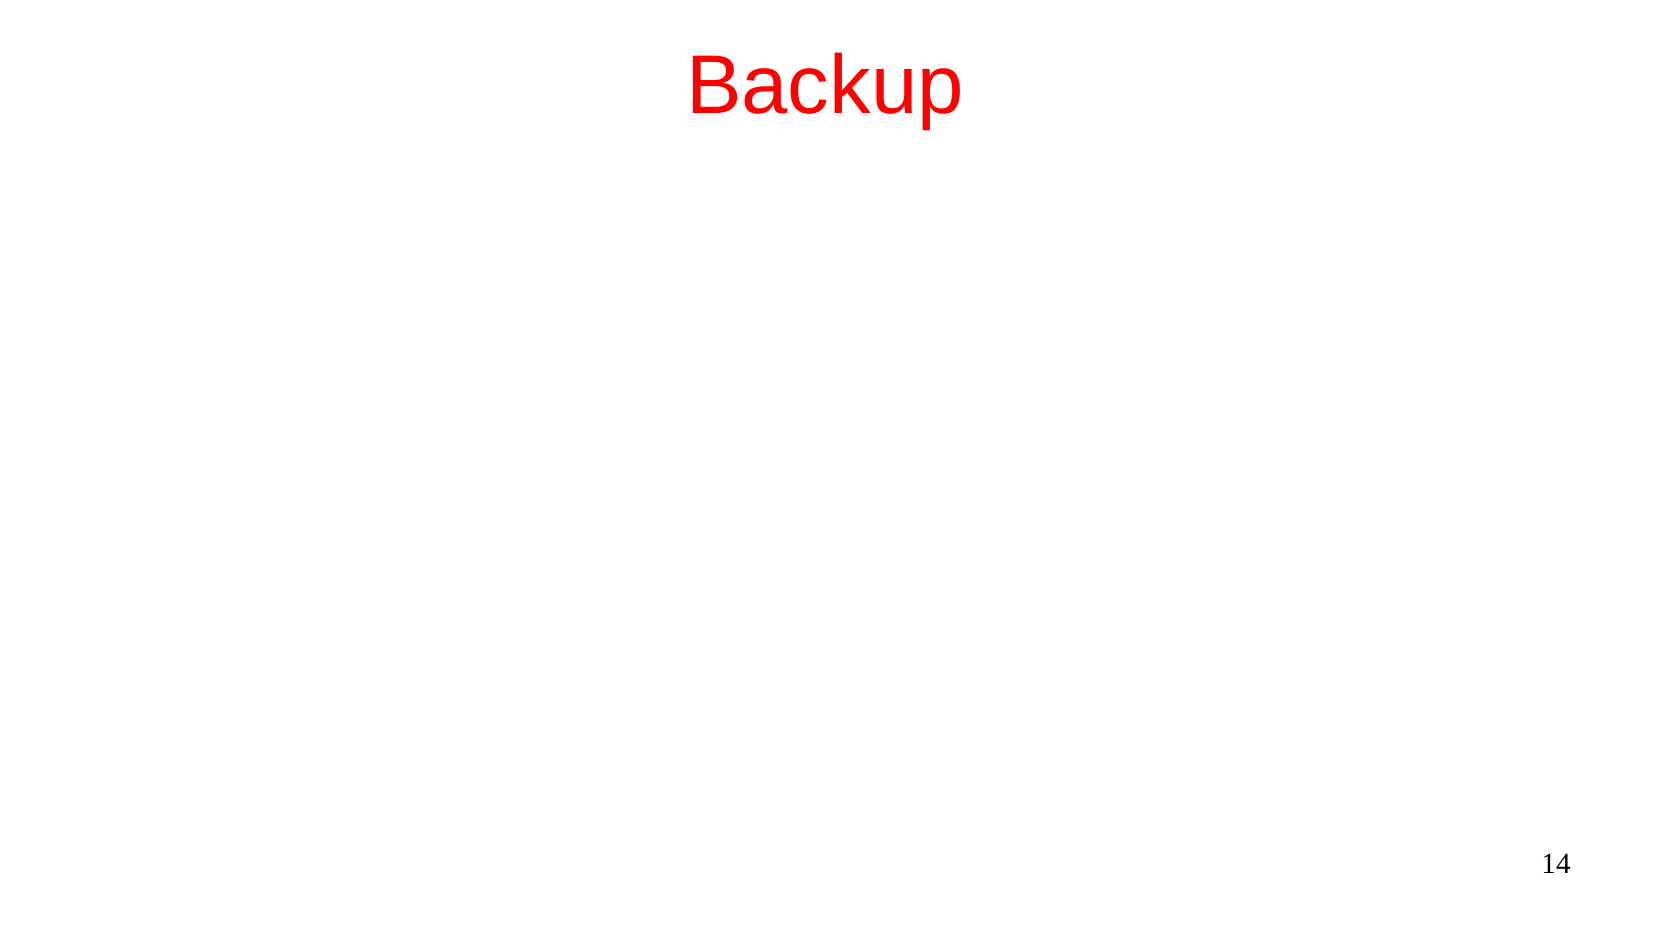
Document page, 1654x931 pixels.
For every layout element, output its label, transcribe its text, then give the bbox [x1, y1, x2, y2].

title Backup [37, 7, 1613, 163]
